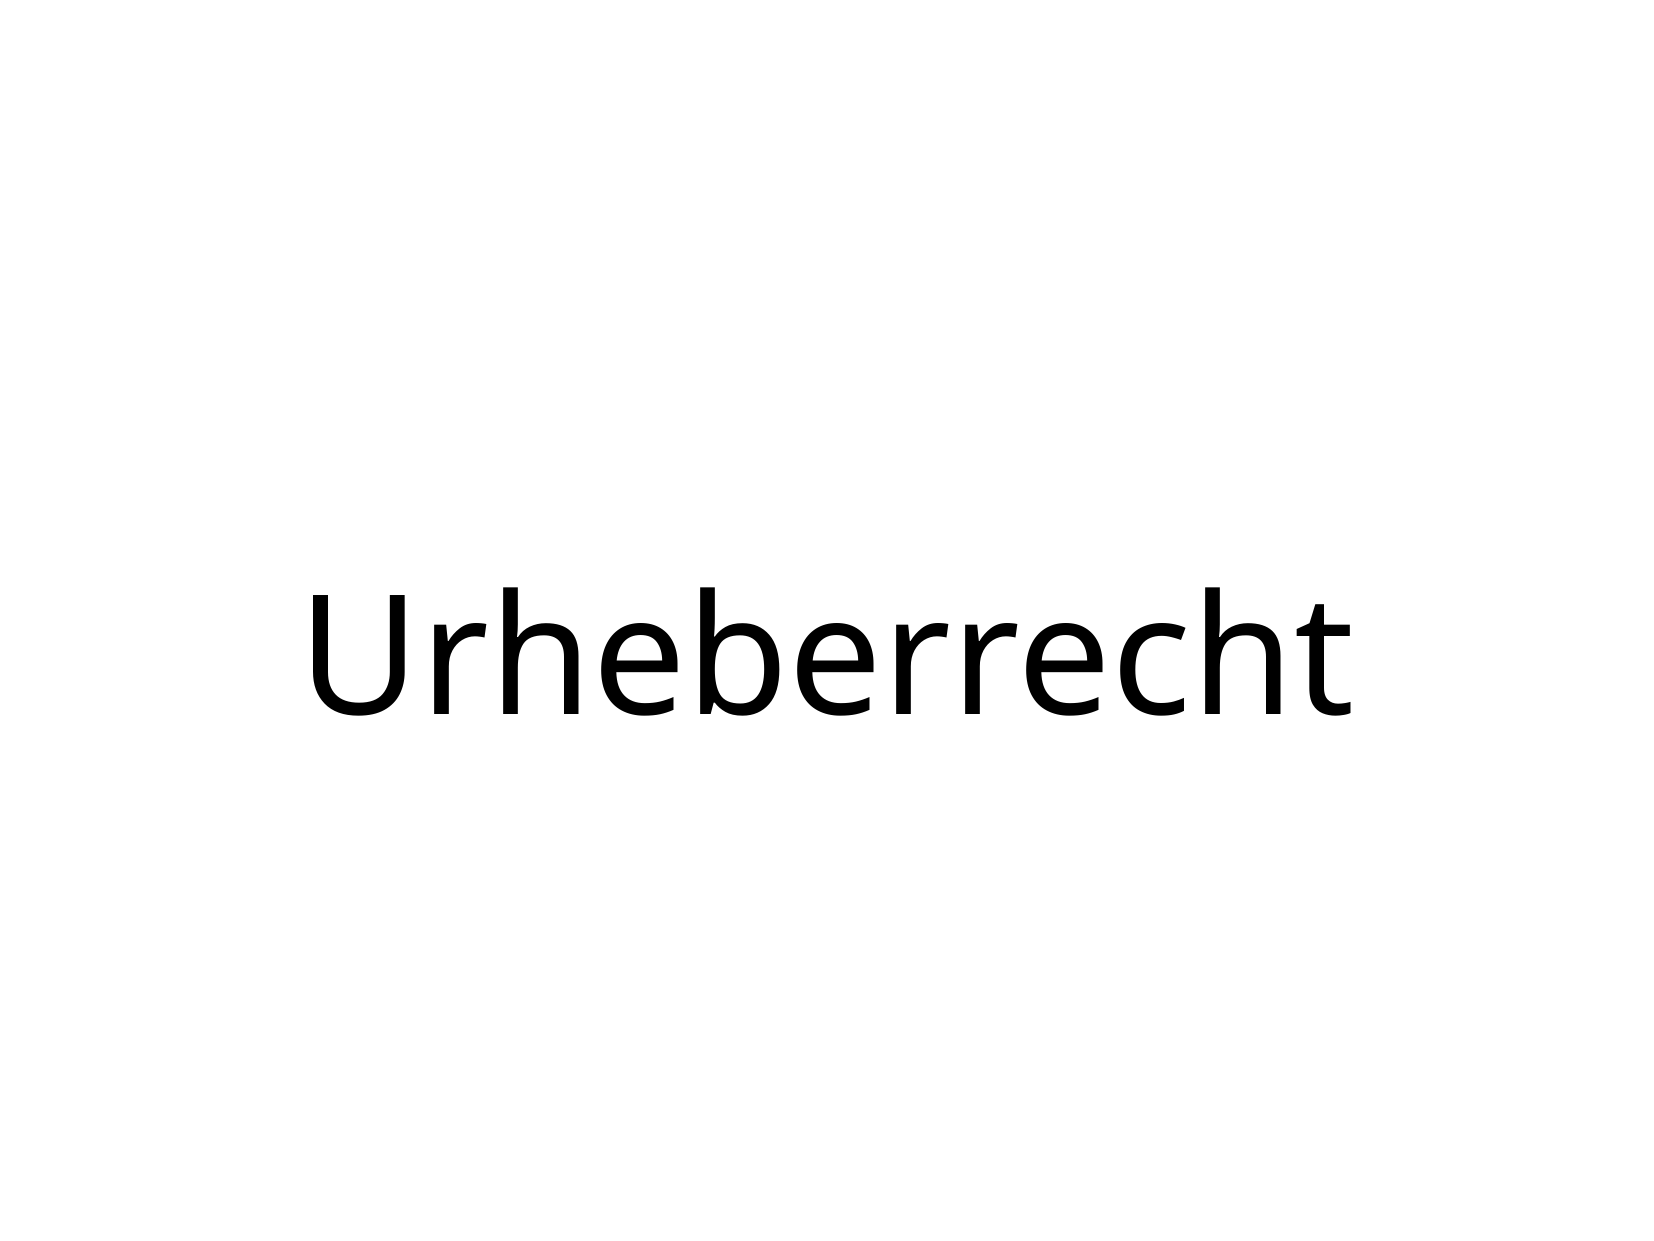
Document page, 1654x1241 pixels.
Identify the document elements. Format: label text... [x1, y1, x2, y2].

subtitle Urheberrecht [82, 290, 1571, 1010]
